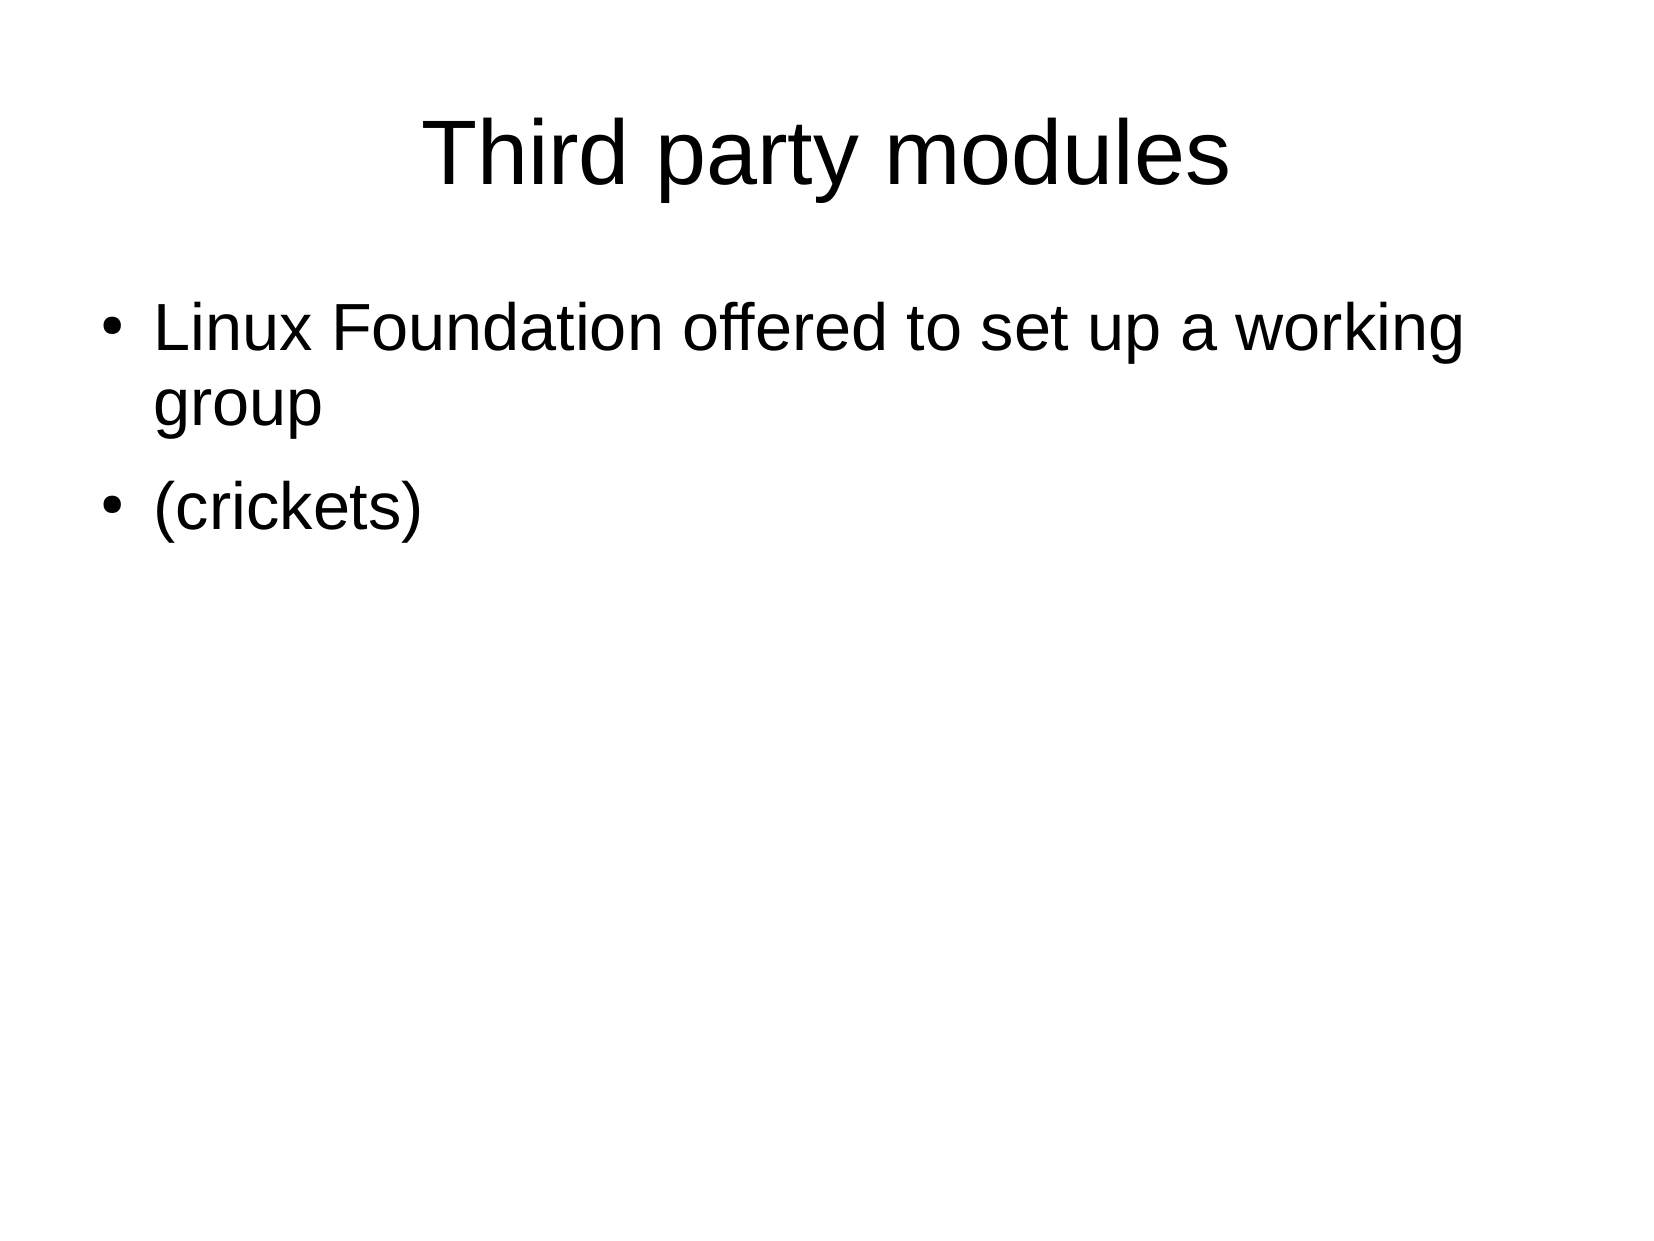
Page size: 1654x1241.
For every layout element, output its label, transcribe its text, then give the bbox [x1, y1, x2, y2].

title Third party modules [82, 49, 1571, 257]
list Linux Foundation offered to set up a working group (crickets) [82, 290, 1538, 1010]
